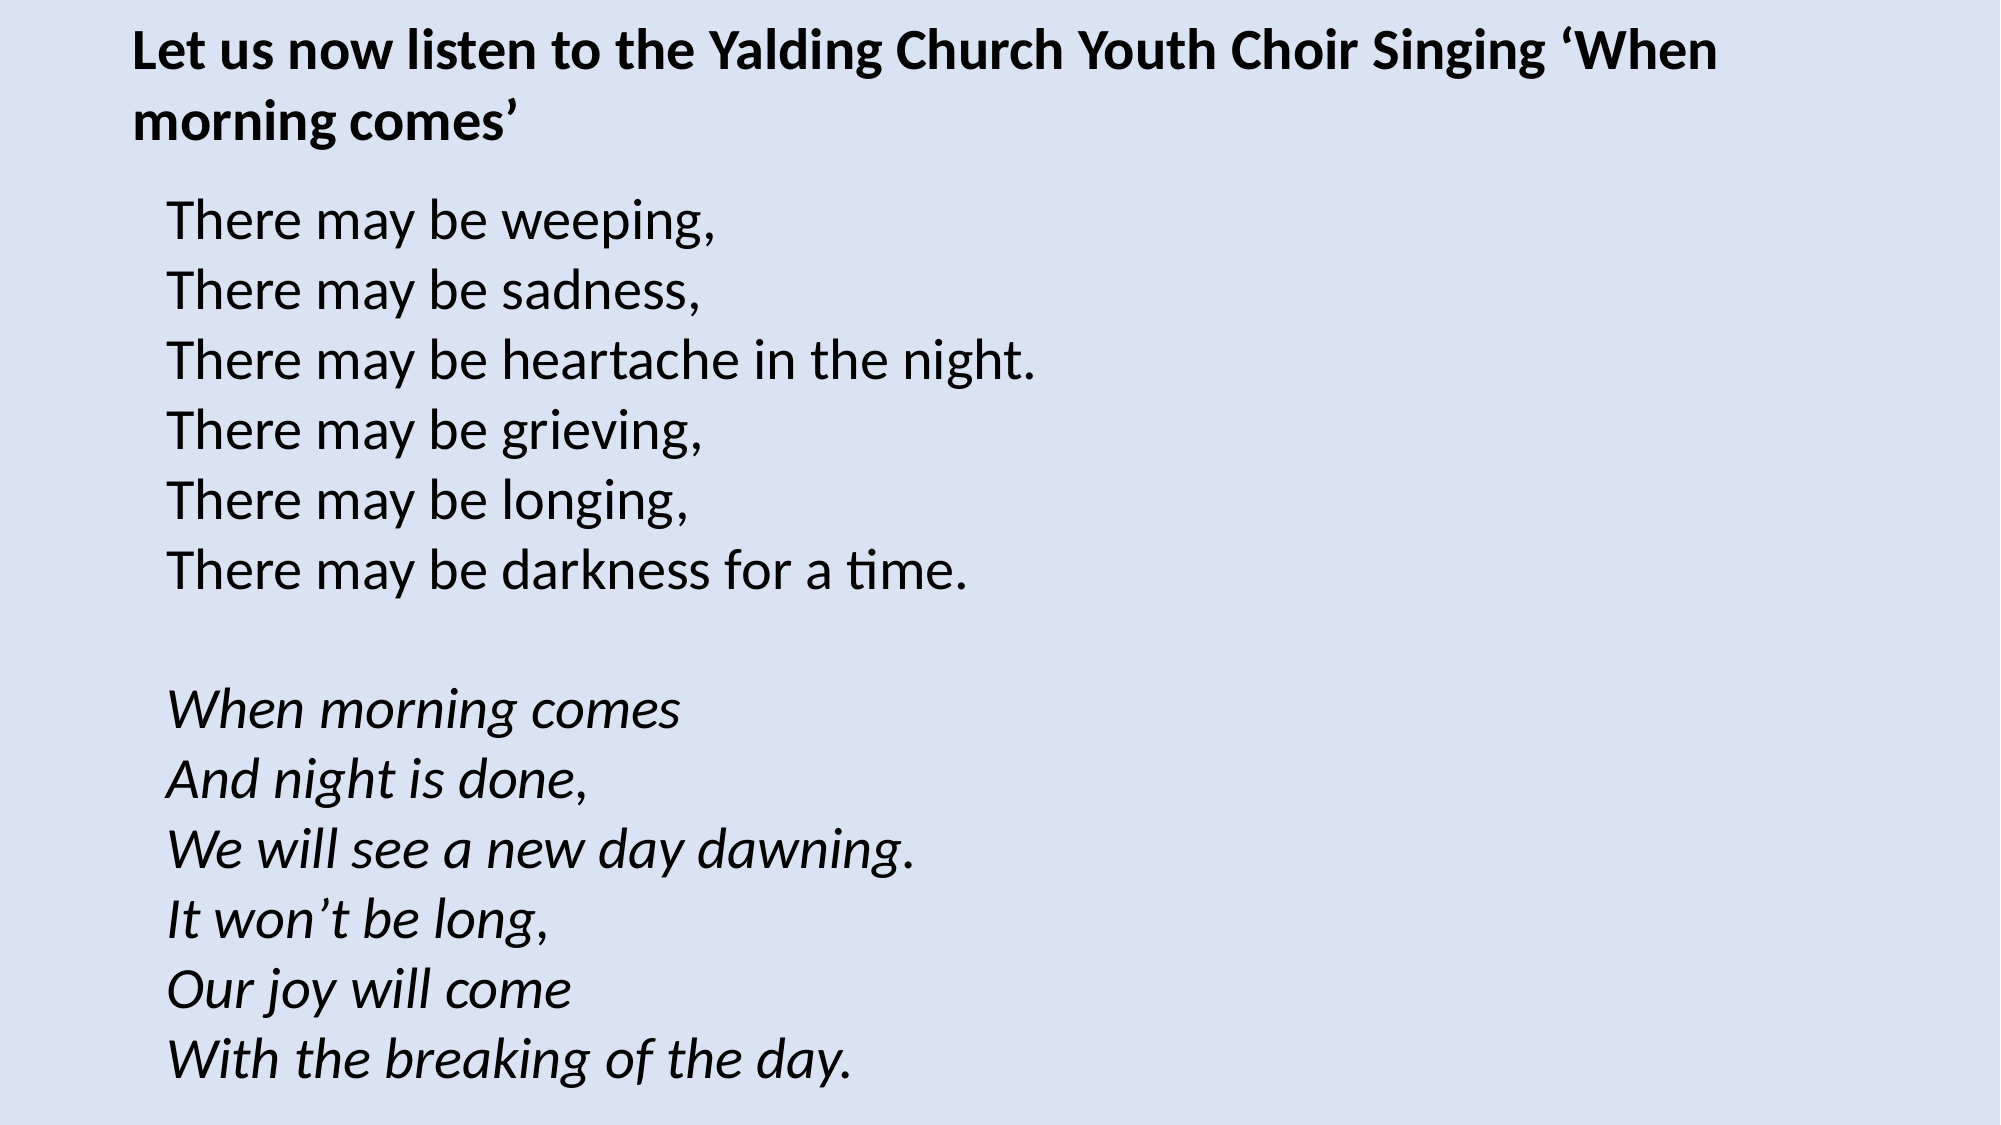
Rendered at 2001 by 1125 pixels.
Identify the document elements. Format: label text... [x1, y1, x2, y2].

text_box Let us now listen to the Yalding Church Youth Choir Singing ‘When morning comes’ [117, 4, 1880, 207]
text_box There may be weeping, There may be sadness, There may be heartache in the night. There may be grieving, There may be longing, There may be darkness for a time. When morning comes And night is done, We will see a new day dawning. It won’t be long, Our joy will come With the breaking of the day. [151, 173, 1697, 1108]
